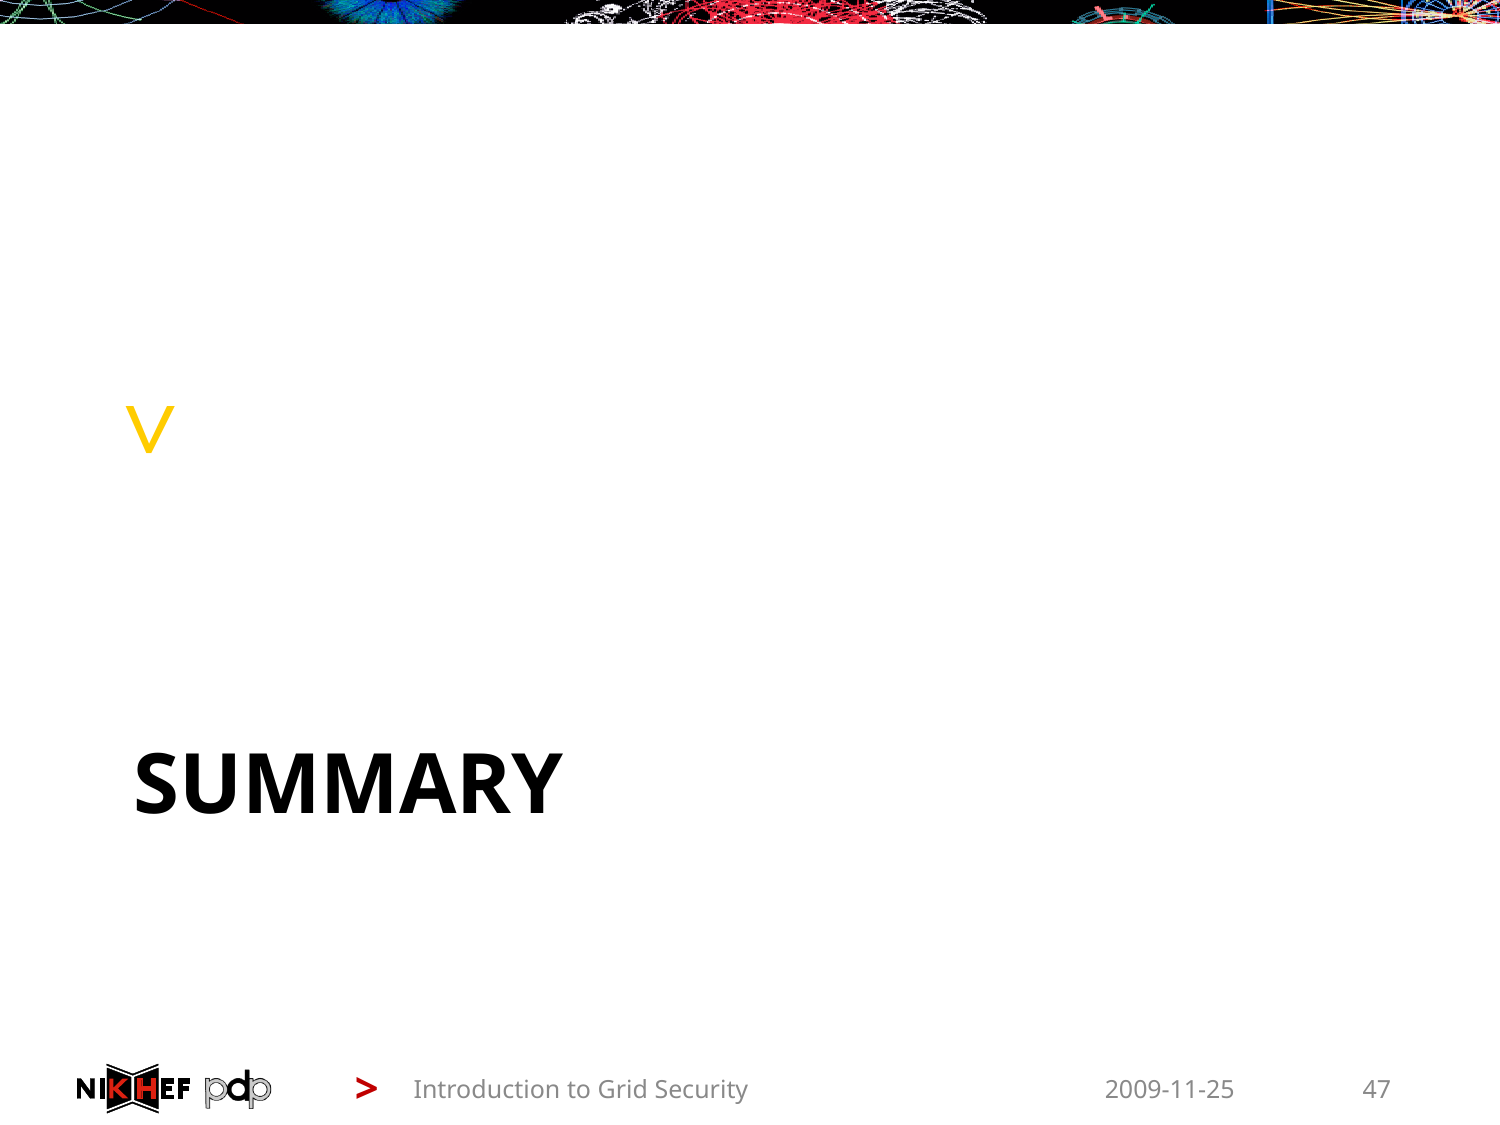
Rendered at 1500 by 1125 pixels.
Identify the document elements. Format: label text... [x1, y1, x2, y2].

text_box Introduction to Grid Security [398, 1066, 938, 1103]
text_box 48 [1347, 1066, 1426, 1102]
text_box 2009-11-25 [1089, 1066, 1266, 1103]
title Summary [118, 722, 1394, 947]
